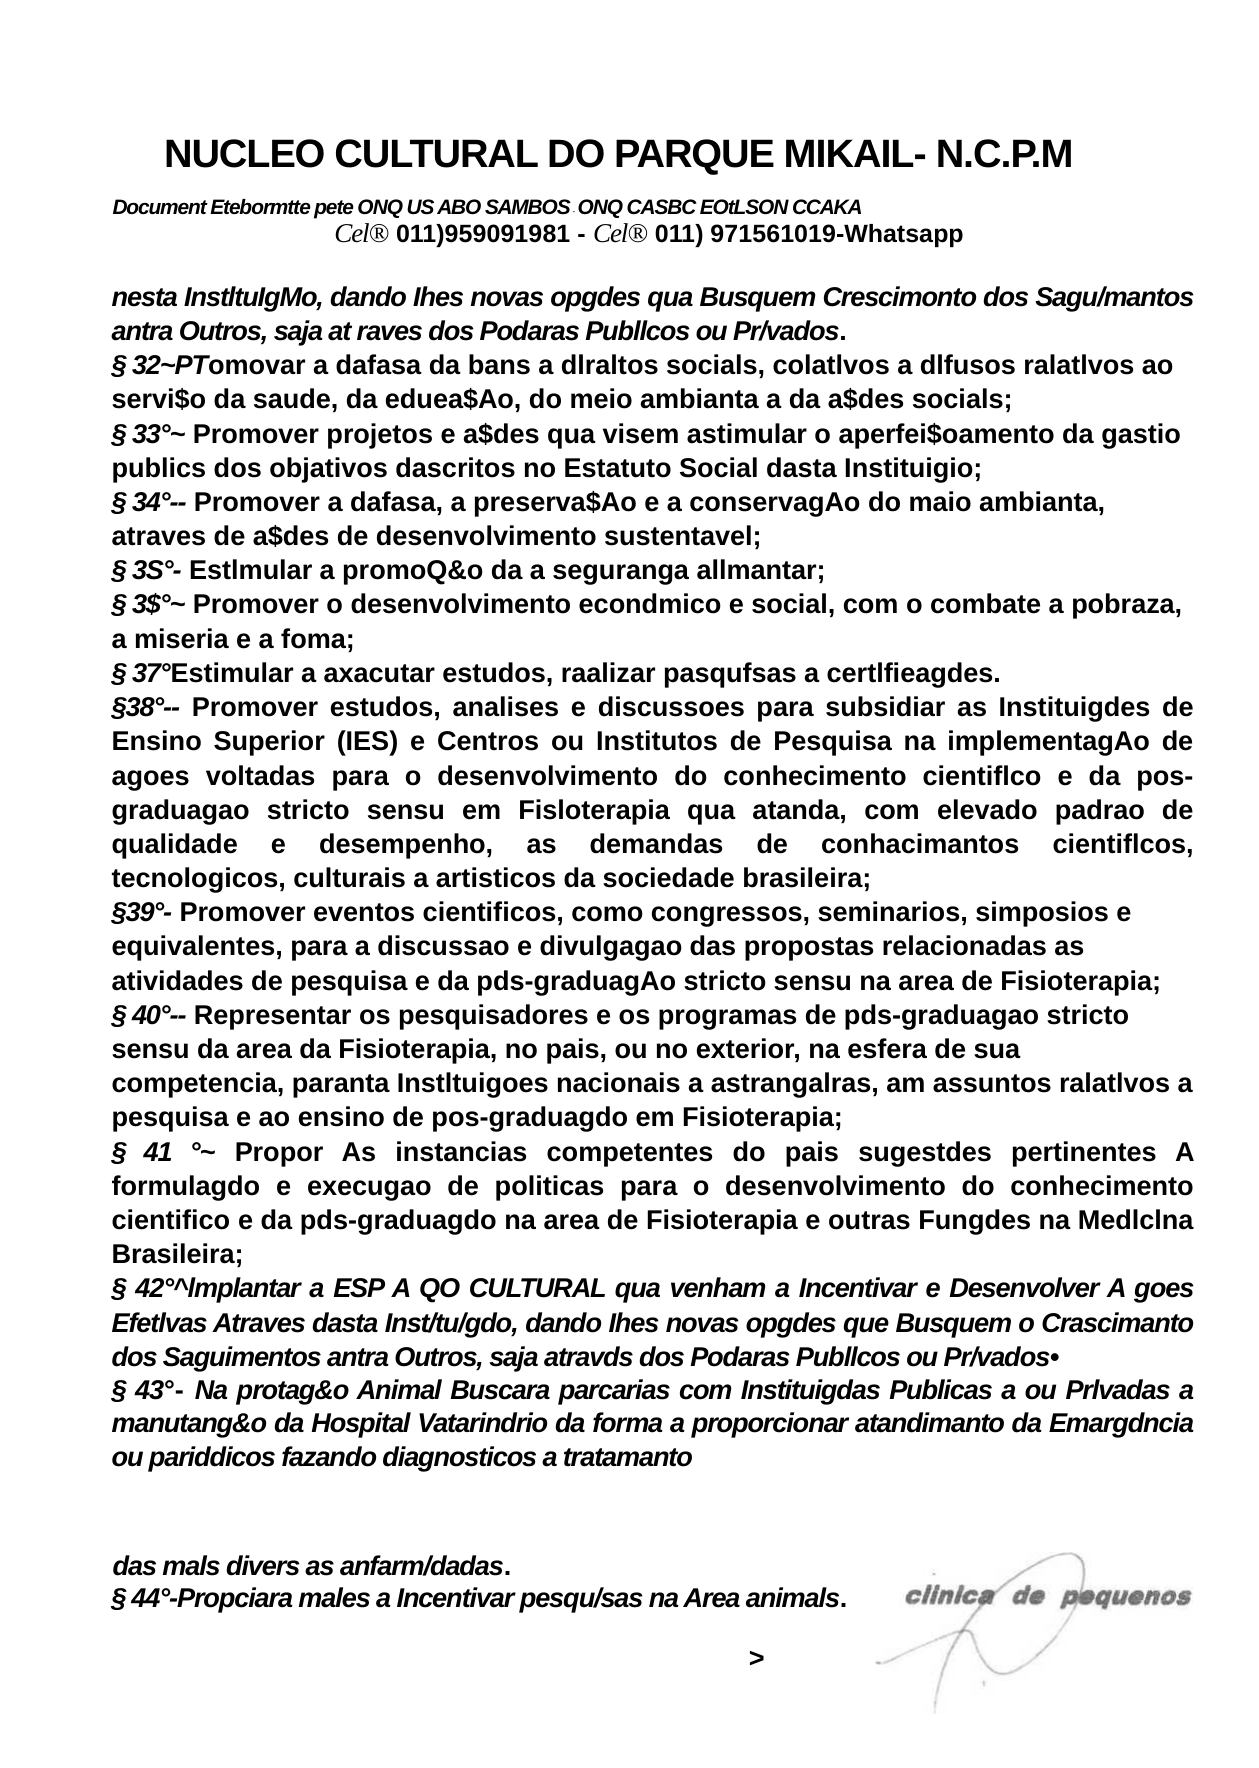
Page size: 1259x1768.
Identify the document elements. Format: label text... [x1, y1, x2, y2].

text_box Cel® 011)959091981 - Cel® 011) 971561019-Whatsapp [270, 216, 1029, 242]
text_box NUCLEO CULTURAL DO PARQUE MIKAIL- N.C.P.M [164, 144, 708, 174]
picture [875, 1552, 1193, 1714]
text_box > [749, 1641, 762, 1655]
text_box das mals divers as anfarm/dadas. [113, 1548, 547, 1569]
text_box NUCLEO CULTURAL DO PARQUE MIKAIL- N.C.P.M [710, 144, 1153, 174]
text_box nesta InstltuIgMo, dando Ihes novas opgdes qua Busquem Crescimonto dos Sagu/mantos antra Outros, saja at raves dos Podaras Publlcos ou Pr/vados. § 32~Ptomovar a dafasa da bans a dlraltos socials, colatlvos a dlfusos ralatlvos ao servi$o da saude, da eduea$Ao, do meio ambianta a da a$des socials; § 33°~ Promover projetos e a$des qua visem astimular o aperfei$oamento da gastio publics dos objativos dascritos no Estatuto Social dasta Instituigio; § 34°-- Promover a dafasa, a preserva$Ao e a conservagAo do maio ambianta, atraves de a$des de desenvolvimento sustentavel; § 3S°- Estlmular a promoQ&o da a seguranga allmantar; § 3$°~ Promover o desenvolvimento econdmico e social, com o combate a pobraza, a miseria e a foma; § 37°Estimular a axacutar estudos, raalizar pasqufsas a certlfieagdes. §38°-- Promover estudos, analises e discussoes para subsidiar as Instituigdes de Ensino Superior (IES) e Centros ou Institutos de Pesquisa na implementagAo de agoes voltadas para o desenvolvimento do conhecimento cientiflco e da pos-graduagao stricto sensu em Fisloterapia qua atanda, com elevado padrao de qualidade e desempenho, as demandas de conhacimantos cientiflcos, tecnologicos, culturais a artisticos da sociedade brasileira; §39°- Promover eventos cientificos, como congressos, seminarios, simposios e equivalentes, para a discussao e divulgagao das propostas relacionadas as atividades de pesquisa e da pds-graduagAo stricto sensu na area de Fisioterapia; § 40°-- Representar os pesquisadores e os programas de pds-graduagao stricto sensu da area da Fisioterapia, no pais, ou no exterior, na esfera de sua competencia, paranta Instltuigoes nacionais a astrangalras, am assuntos ralatlvos a pesquisa e ao ensino de pos-graduagdo em Fisioterapia; § 41 °~ Propor As instancias competentes do pais sugestdes pertinentes A formulagdo e execugao de politicas para o desenvolvimento do conhecimento cientifico e da pds-graduagdo na area de Fisioterapia e outras Fungdes na Medlclna Brasileira; § 42°^lmplantar a ESP A QO CULTURAL qua venham a Incentivar e Desenvolver A goes Efetlvas Atraves dasta Inst/tu/gdo, dando Ihes novas opgdes que Busquem o Crascimanto dos Saguimentos antra Outros, saja atravds dos Podaras Publlcos ou Pr/vados• § 43°- Na protag&o Animal Buscara parcarias com Instituigdas Publicas a ou Prlvadas a manutang&o da Hospital Vatarindrio da forma a proporcionar atandimanto da Emargdncia ou pariddicos fazando diagnosticos a tratamanto [112, 277, 1193, 1541]
text_box Document Etebormtte pete ONQ US ABO SAMBOS - ONQ CASBC EOtLSON CCAKA [112, 186, 930, 208]
text_box § 44°-Propciara males a Incentivar pesqu/sas na Area animals. [111, 1581, 888, 1635]
